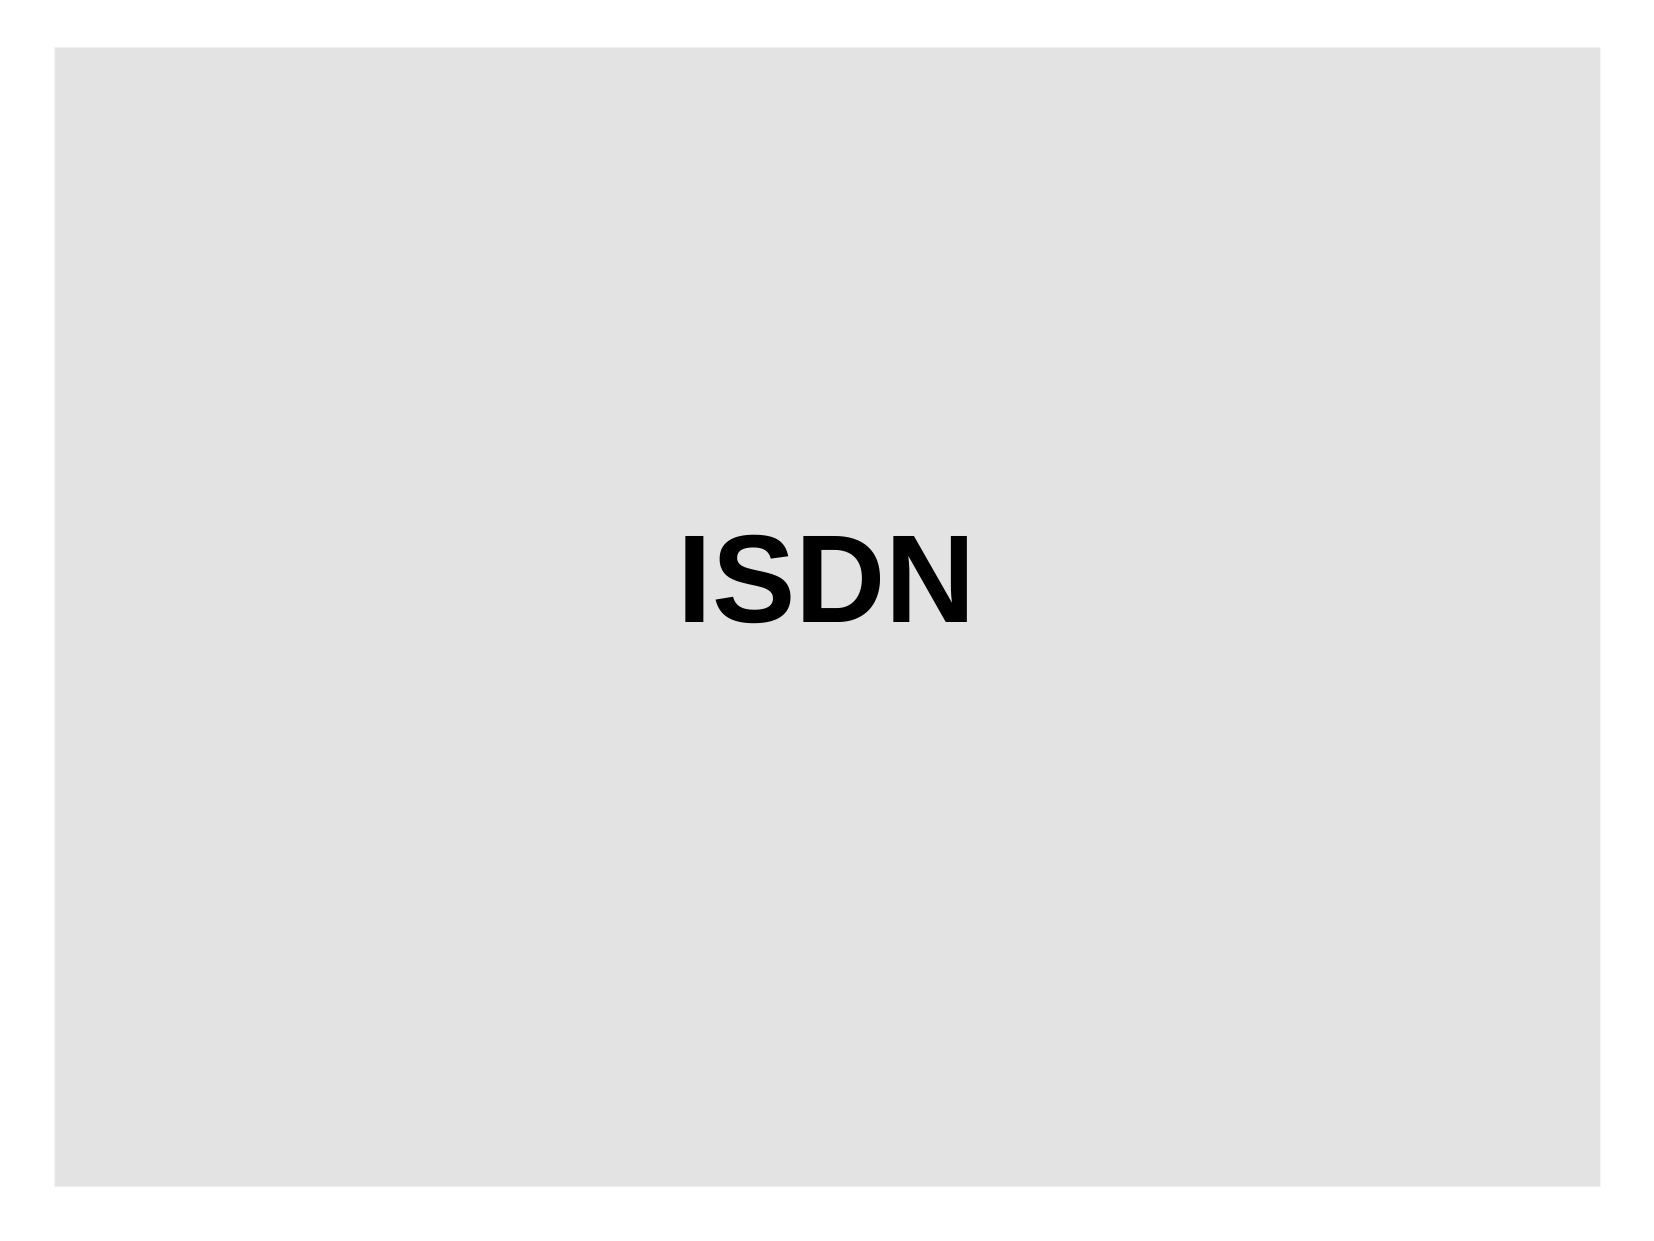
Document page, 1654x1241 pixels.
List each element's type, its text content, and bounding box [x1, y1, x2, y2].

picture [0, 0, 1654, 1241]
subtitle ISDN [82, 49, 1571, 1109]
